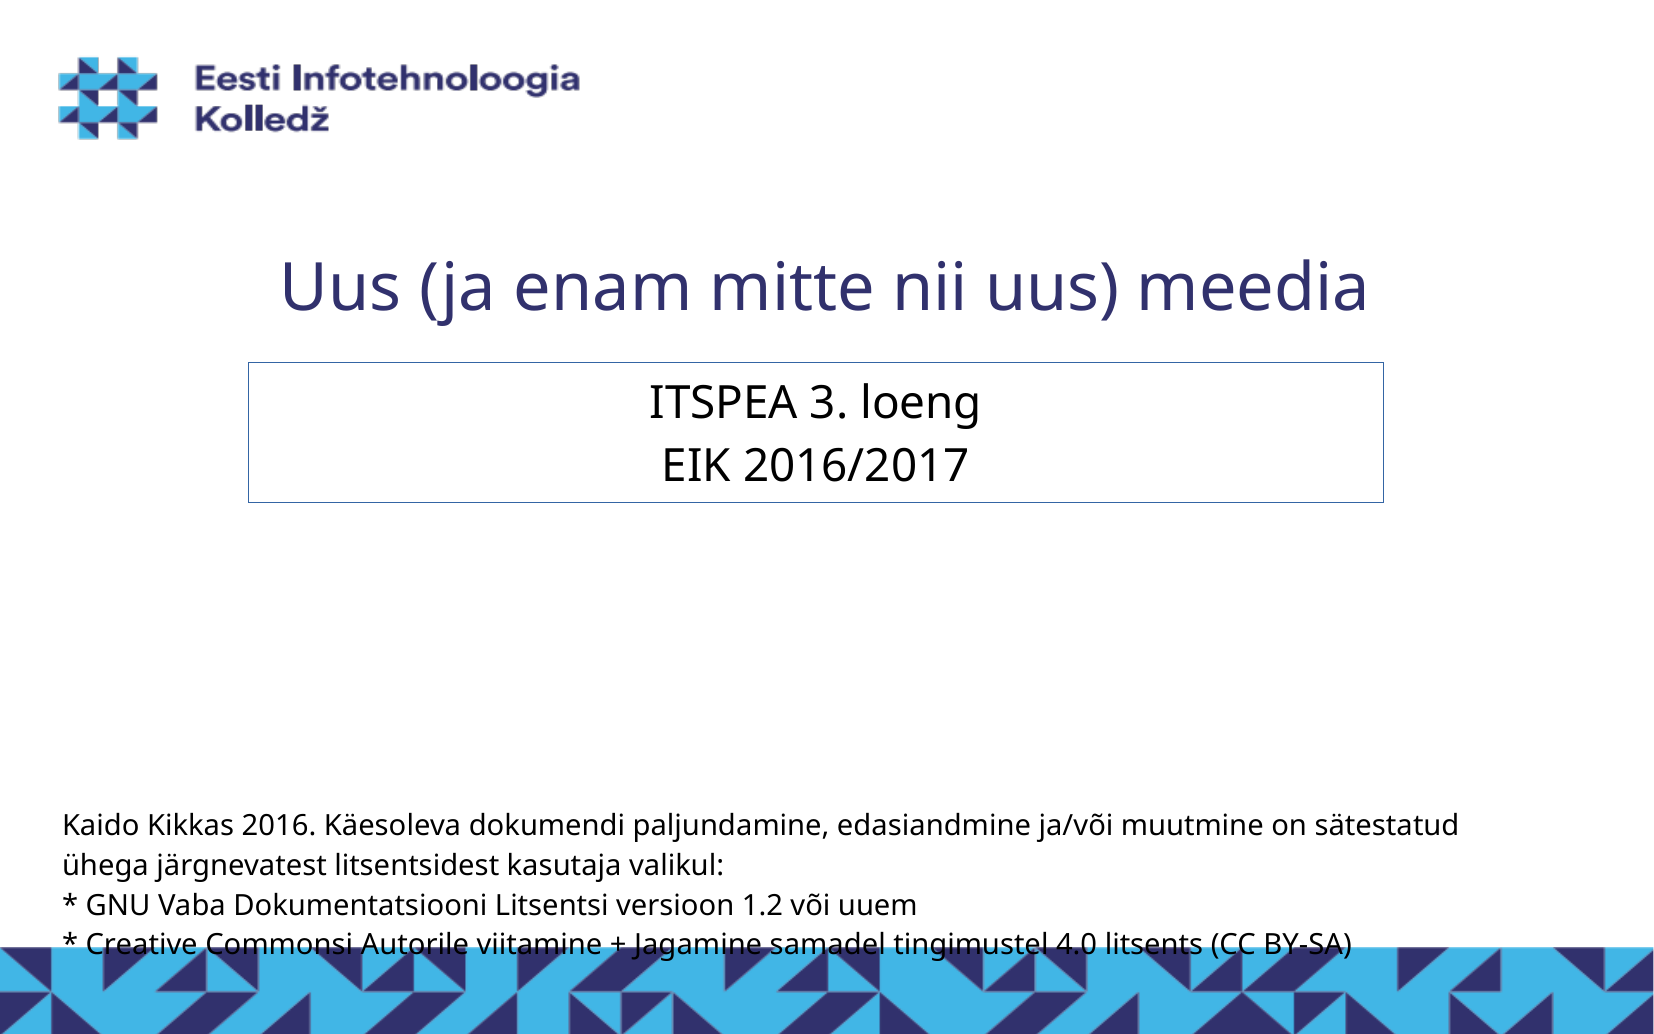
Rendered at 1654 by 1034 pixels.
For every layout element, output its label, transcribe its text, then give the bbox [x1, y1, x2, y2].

text_box Kaido Kikkas 2016. Käesoleva dokumendi paljundamine, edasiandmine ja/või muutmine on sätestatud ühega järgnevatest litsentsidest kasutaja valikul: * GNU Vaba Dokumentatsiooni Litsentsi versioon 1.2 või uuem * Creative Commonsi Autorile viitamine + Jagamine samadel tingimustel 4.0 litsents (CC BY-SA) [47, 797, 1630, 950]
text_box ITSPEA 3. loeng EIK 2016/2017 [248, 362, 1384, 499]
title Uus (ja enam mitte nii uus) meedia [257, 236, 1394, 380]
